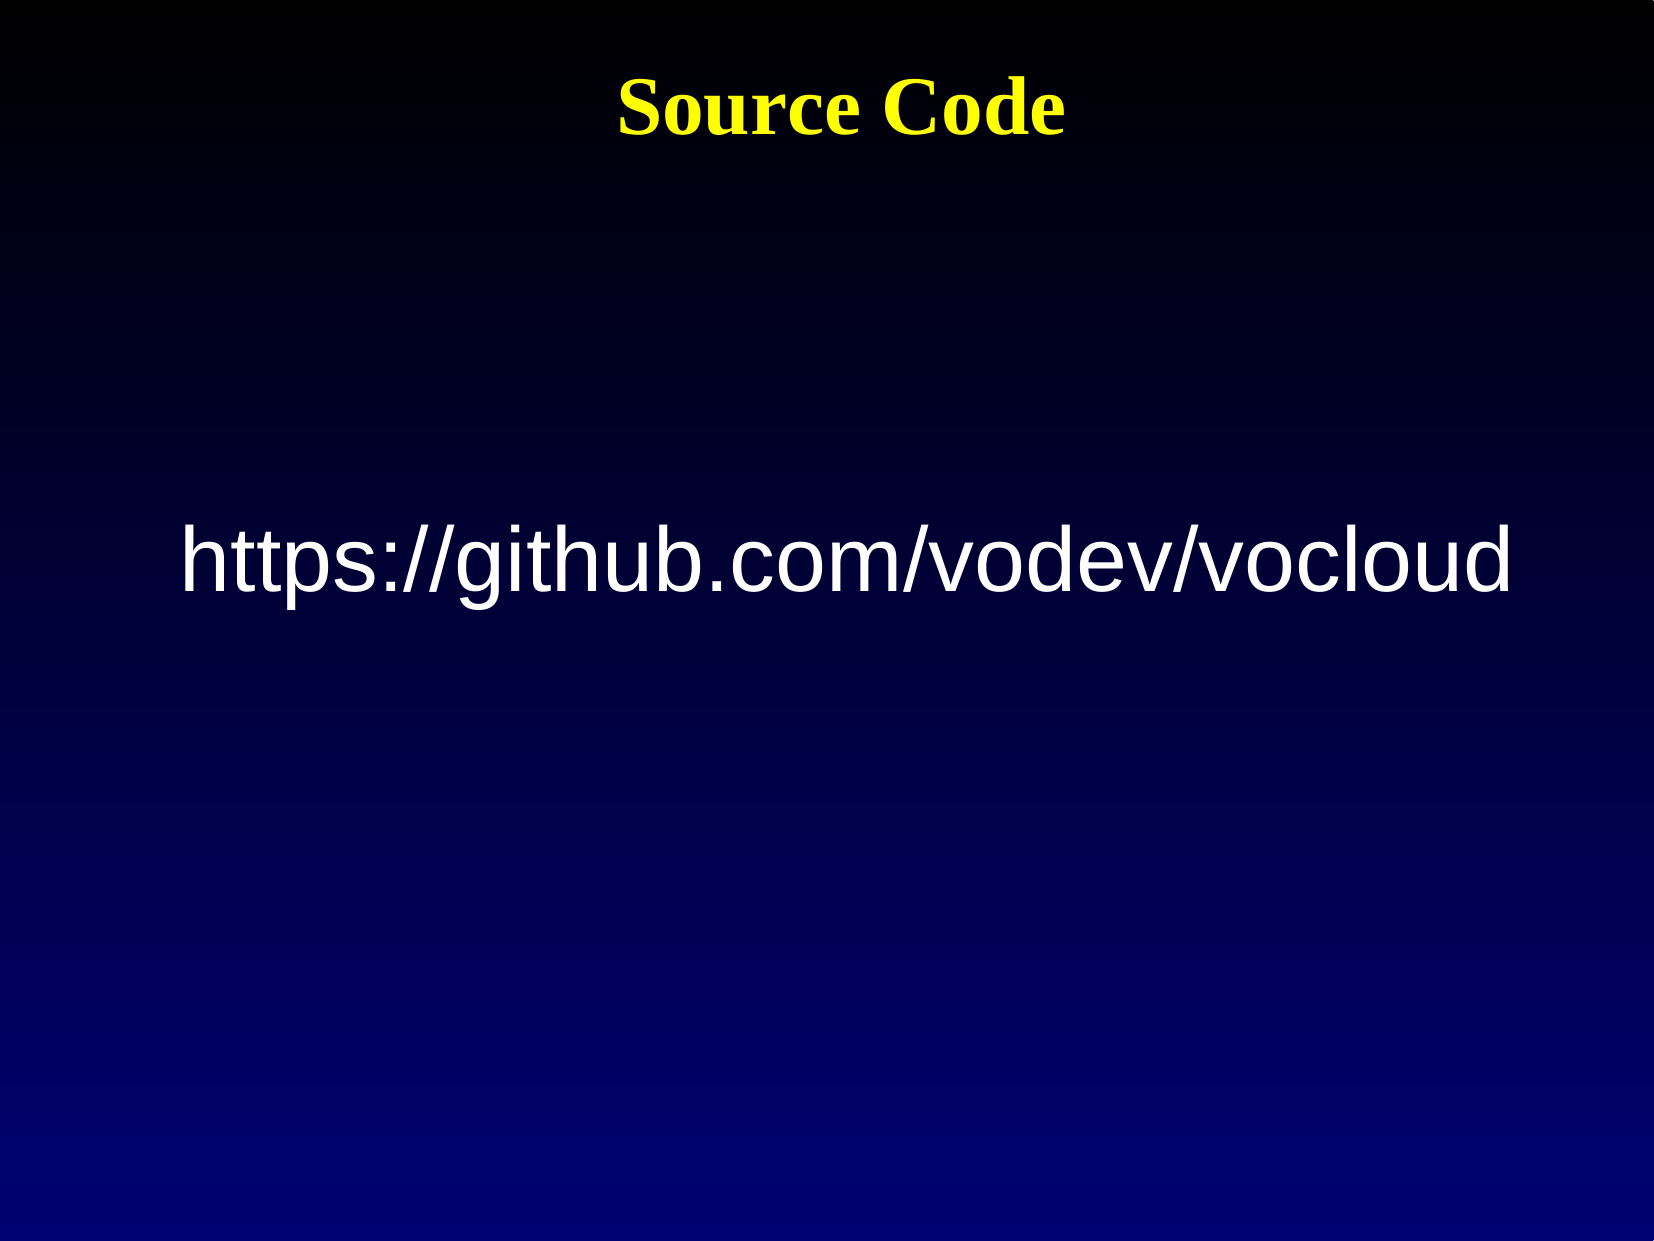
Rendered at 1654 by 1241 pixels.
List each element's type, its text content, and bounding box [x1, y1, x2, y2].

title Source Code [118, 34, 1565, 178]
text_box https://github.com/vodev/vocloud [153, 500, 1532, 662]
list [88, 236, 1591, 1093]
